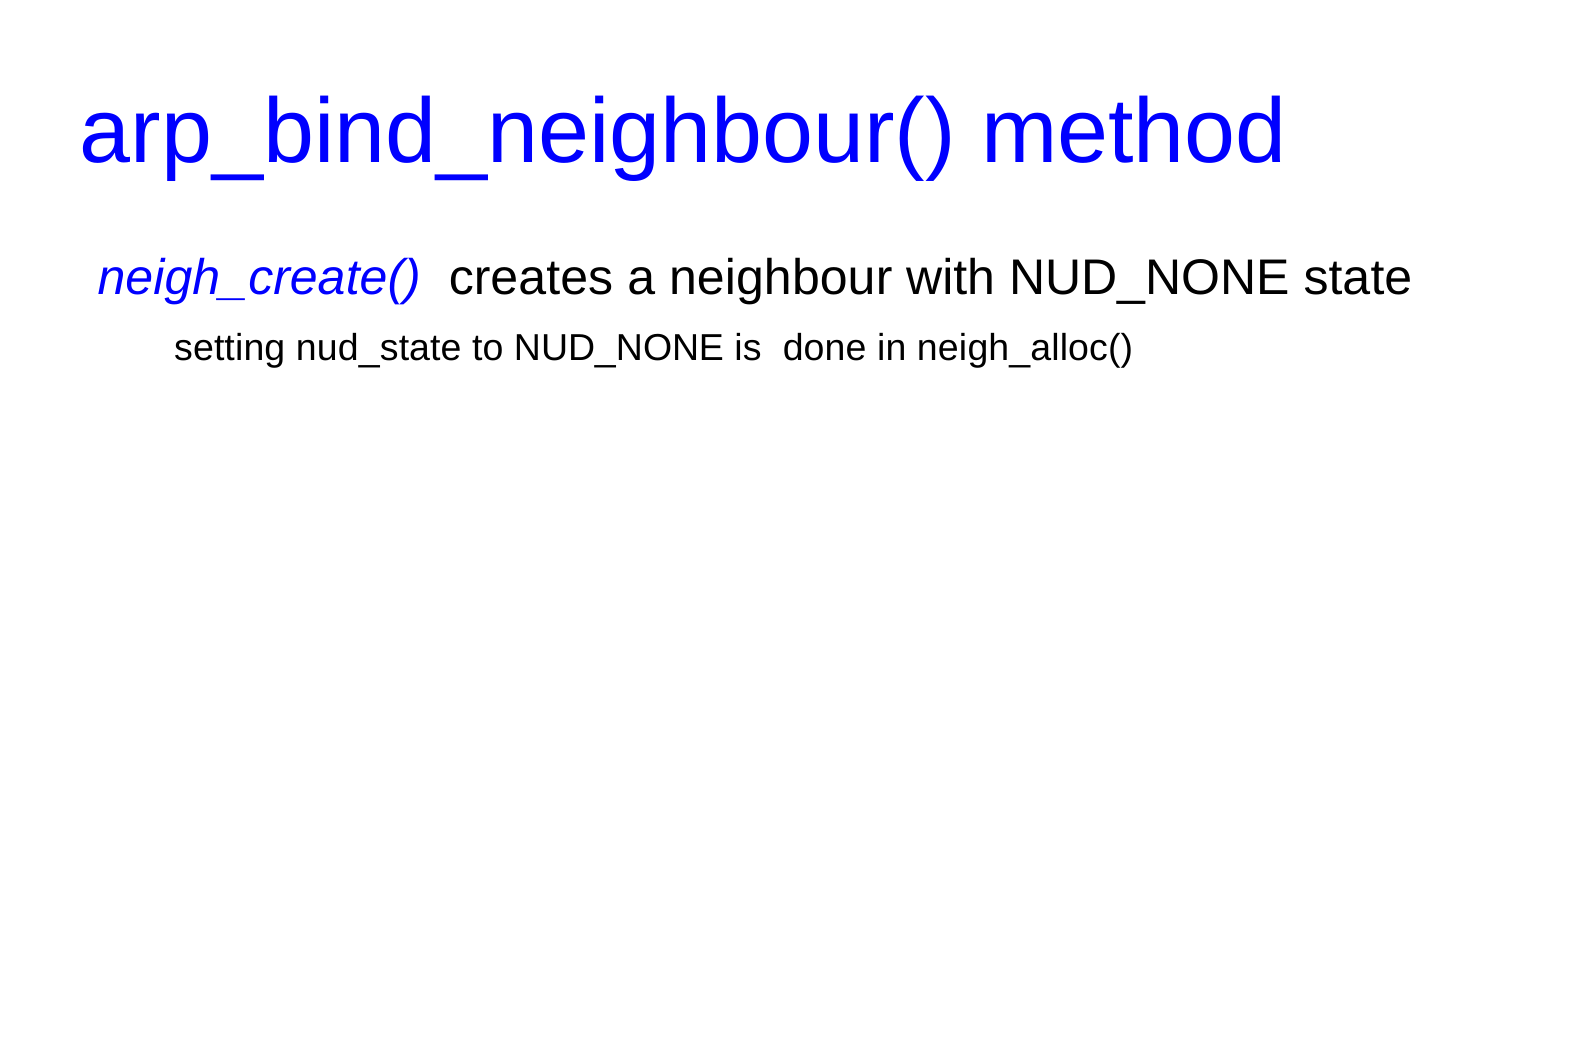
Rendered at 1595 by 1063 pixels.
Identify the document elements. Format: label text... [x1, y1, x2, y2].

list neigh_create() creates a neighbour with NUD_NONE state setting nud_state to NUD_NONE is done in neigh_alloc() [79, 248, 1515, 936]
title arp_bind_neighbour() method [79, 49, 1515, 213]
